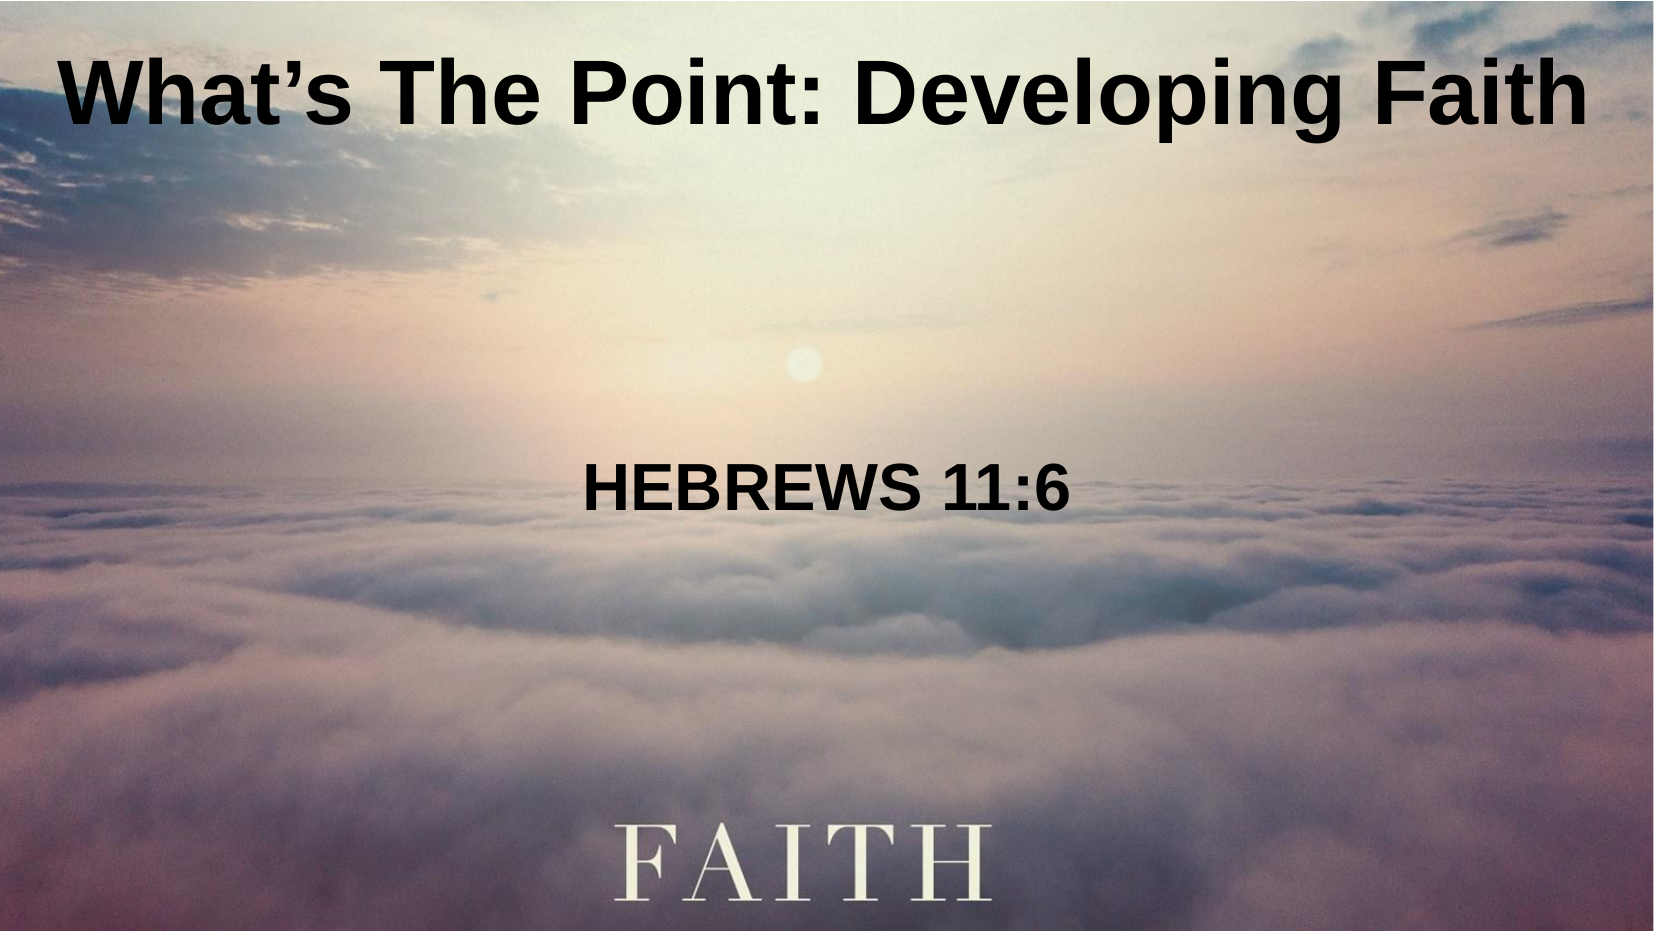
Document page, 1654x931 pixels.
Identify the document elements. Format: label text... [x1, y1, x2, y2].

picture [0, 1, 1654, 931]
subtitle HEBREWS 11:6 [82, 217, 1571, 758]
title What’s The Point: Developing Faith [30, 4, 1621, 181]
